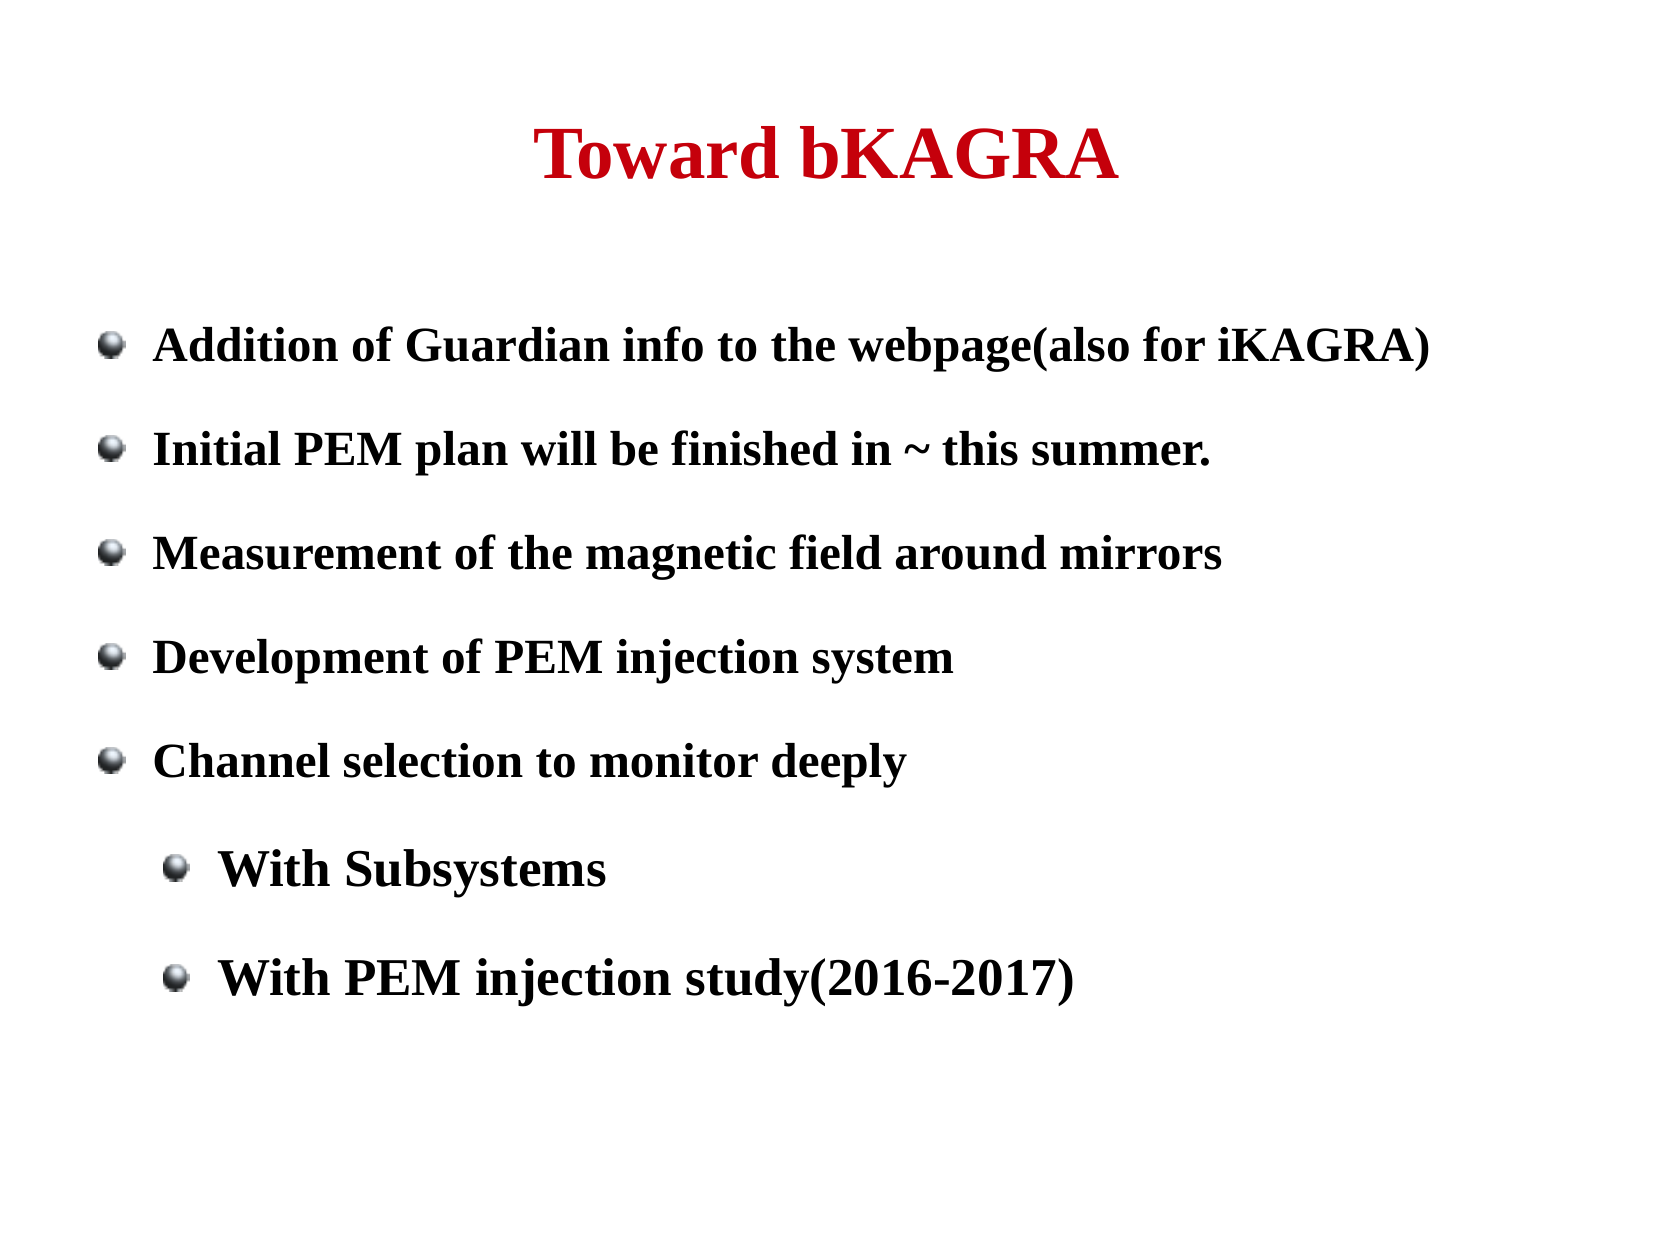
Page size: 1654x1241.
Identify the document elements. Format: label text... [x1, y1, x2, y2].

list Addition of Guardian info to the webpage(also for iKAGRA) Initial PEM plan will be finished in ~ this summer. Measurement of the magnetic field around mirrors Development of PEM injection system Channel selection to monitor deeply With Subsystems With PEM injection study(2016-2017) [82, 290, 1571, 1010]
title Toward bKAGRA [82, 49, 1571, 257]
